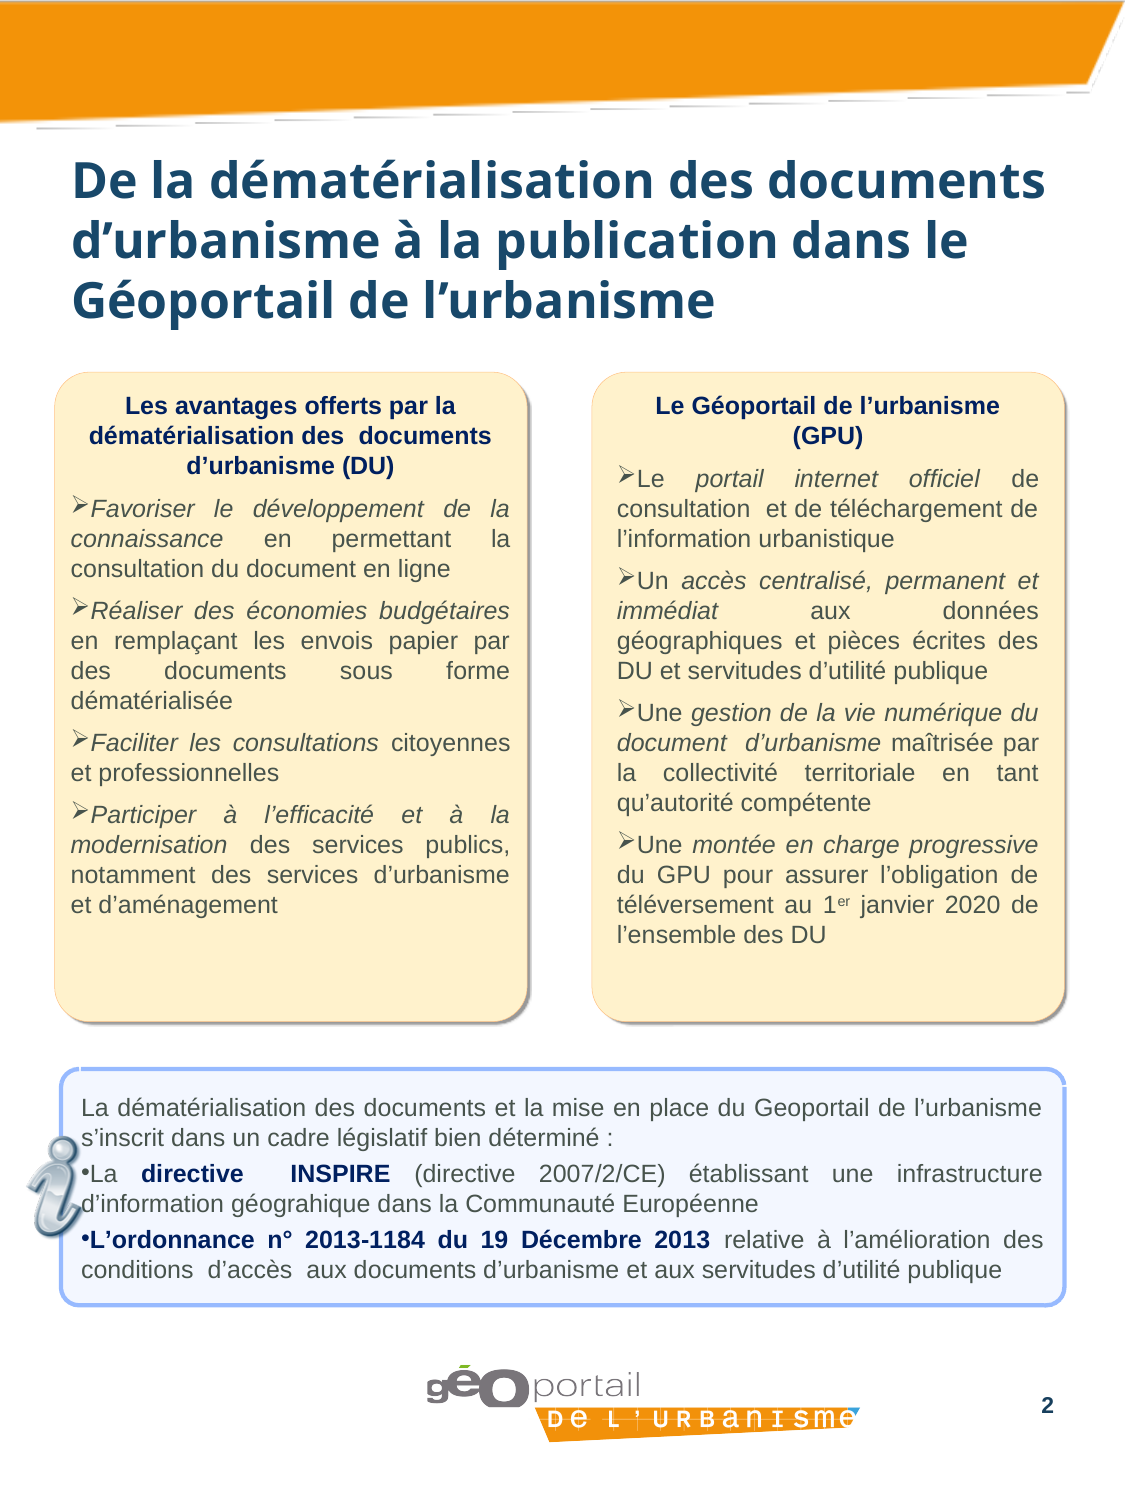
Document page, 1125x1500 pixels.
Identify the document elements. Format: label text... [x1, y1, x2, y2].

text_box Les avantages offerts par la dématérialisation des documents d’urbanisme (DU) Favoriser le développement de la connaissance en permettant la consultation du document en ligne Réaliser des économies budgétaires en remplaçant les envois papier par des documents sous forme dématérialisée Faciliter les consultations citoyennes et professionnelles Participer à l’efficacité et à la modernisation des services publics, notamment des services d’urbanisme et d’aménagement [54, 372, 528, 1022]
title De la dématérialisation des documents d’urbanisme à la publication dans le Géoportail de l’urbanisme [56, 129, 1069, 347]
picture [2, 1130, 117, 1245]
text_box <numéro> [937, 1368, 1069, 1441]
picture [391, 1306, 892, 1500]
text_box Le Géoportail de l’urbanisme (GPU) Le portail internet officiel de consultation et de téléchargement de l’information urbanistique Un accès centralisé, permanent et immédiat aux données géographiques et pièces écrites des DU et servitudes d’utilité publique Une gestion de la vie numérique du document d’urbanisme maîtrisée par la collectivité territoriale en tant qu’autorité compétente Une montée en charge progressive du GPU pour assurer l’obligation de téléversement au 1er janvier 2020 de l’ensemble des DU [591, 372, 1065, 1022]
text_box La dématérialisation des documents et la mise en place du Geoportail de l’urbanisme s’inscrit dans un cadre législatif bien déterminé : La directive INSPIRE (directive 2007/2/CE) établissant une infrastructure d’information géograhique dans la Communauté Européenne L’ordonnance n° 2013-1184 du 19 Décembre 2013 relative à l’amélioration des conditions d’accès aux documents d’urbanisme et aux servitudes d’utilité publique [61, 1069, 1065, 1306]
